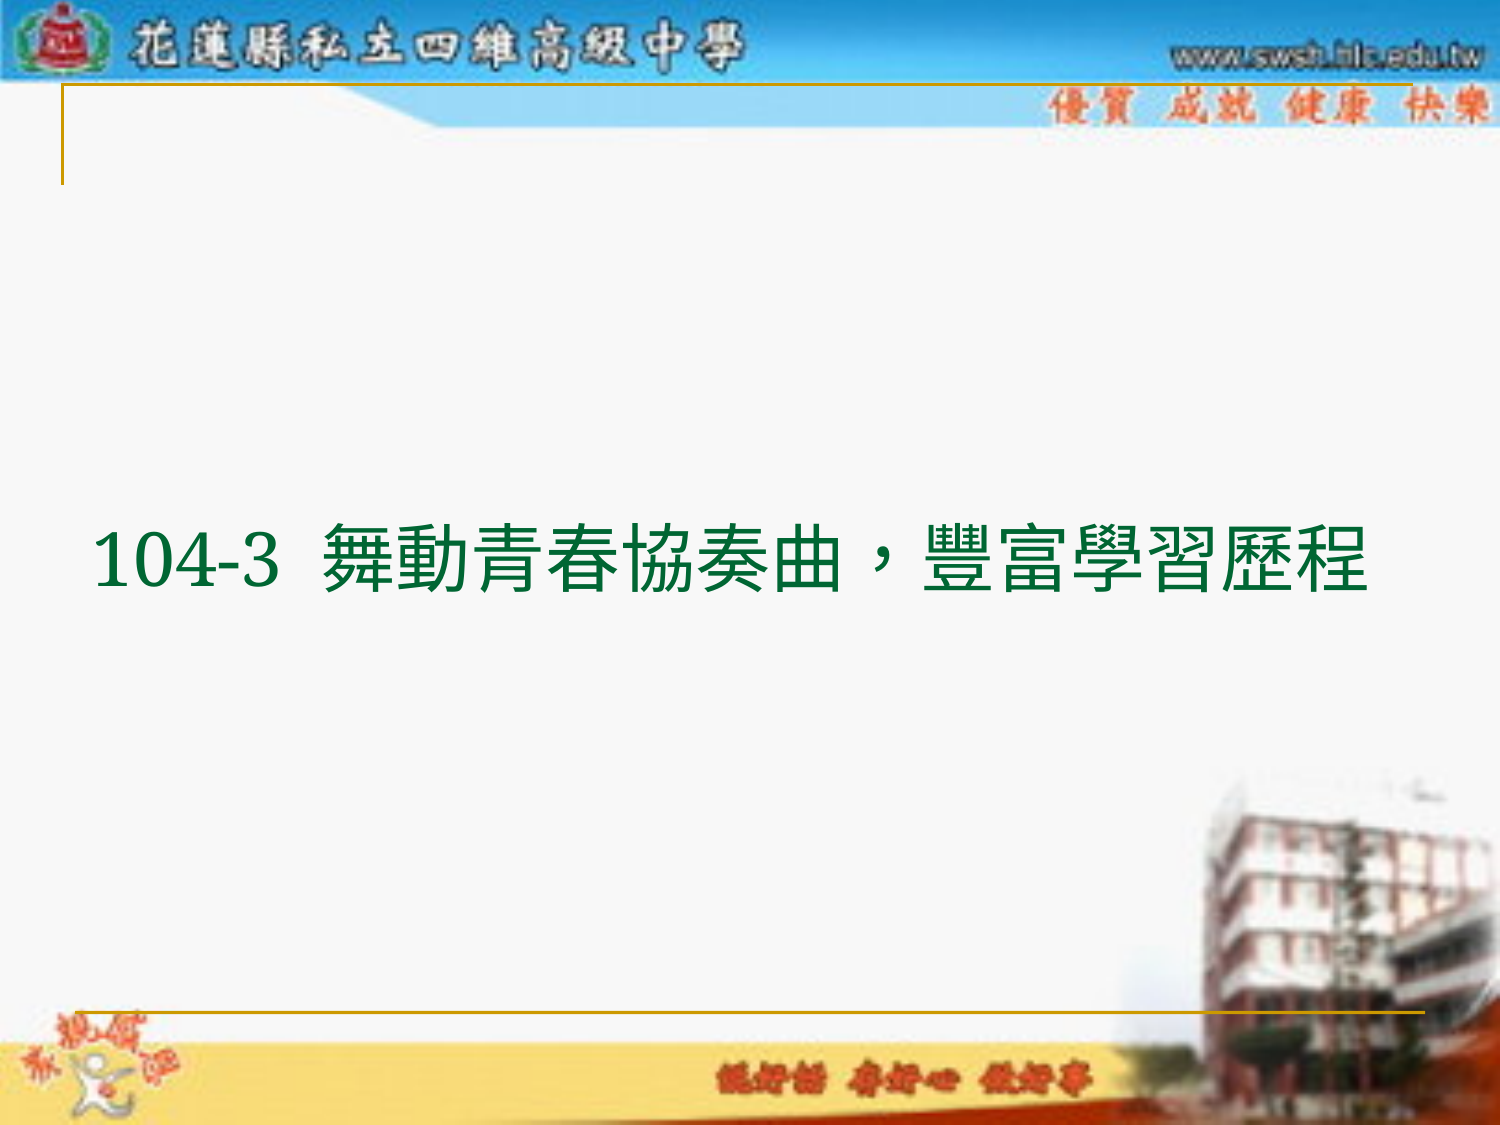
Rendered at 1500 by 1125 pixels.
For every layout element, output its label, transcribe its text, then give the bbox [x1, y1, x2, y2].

text_box [1080, 1023, 1431, 1099]
text_box P29 [0, 1023, 262, 1099]
text_box 104-3 舞動青春協奏曲，豐富學習歷程 [76, 491, 1427, 622]
